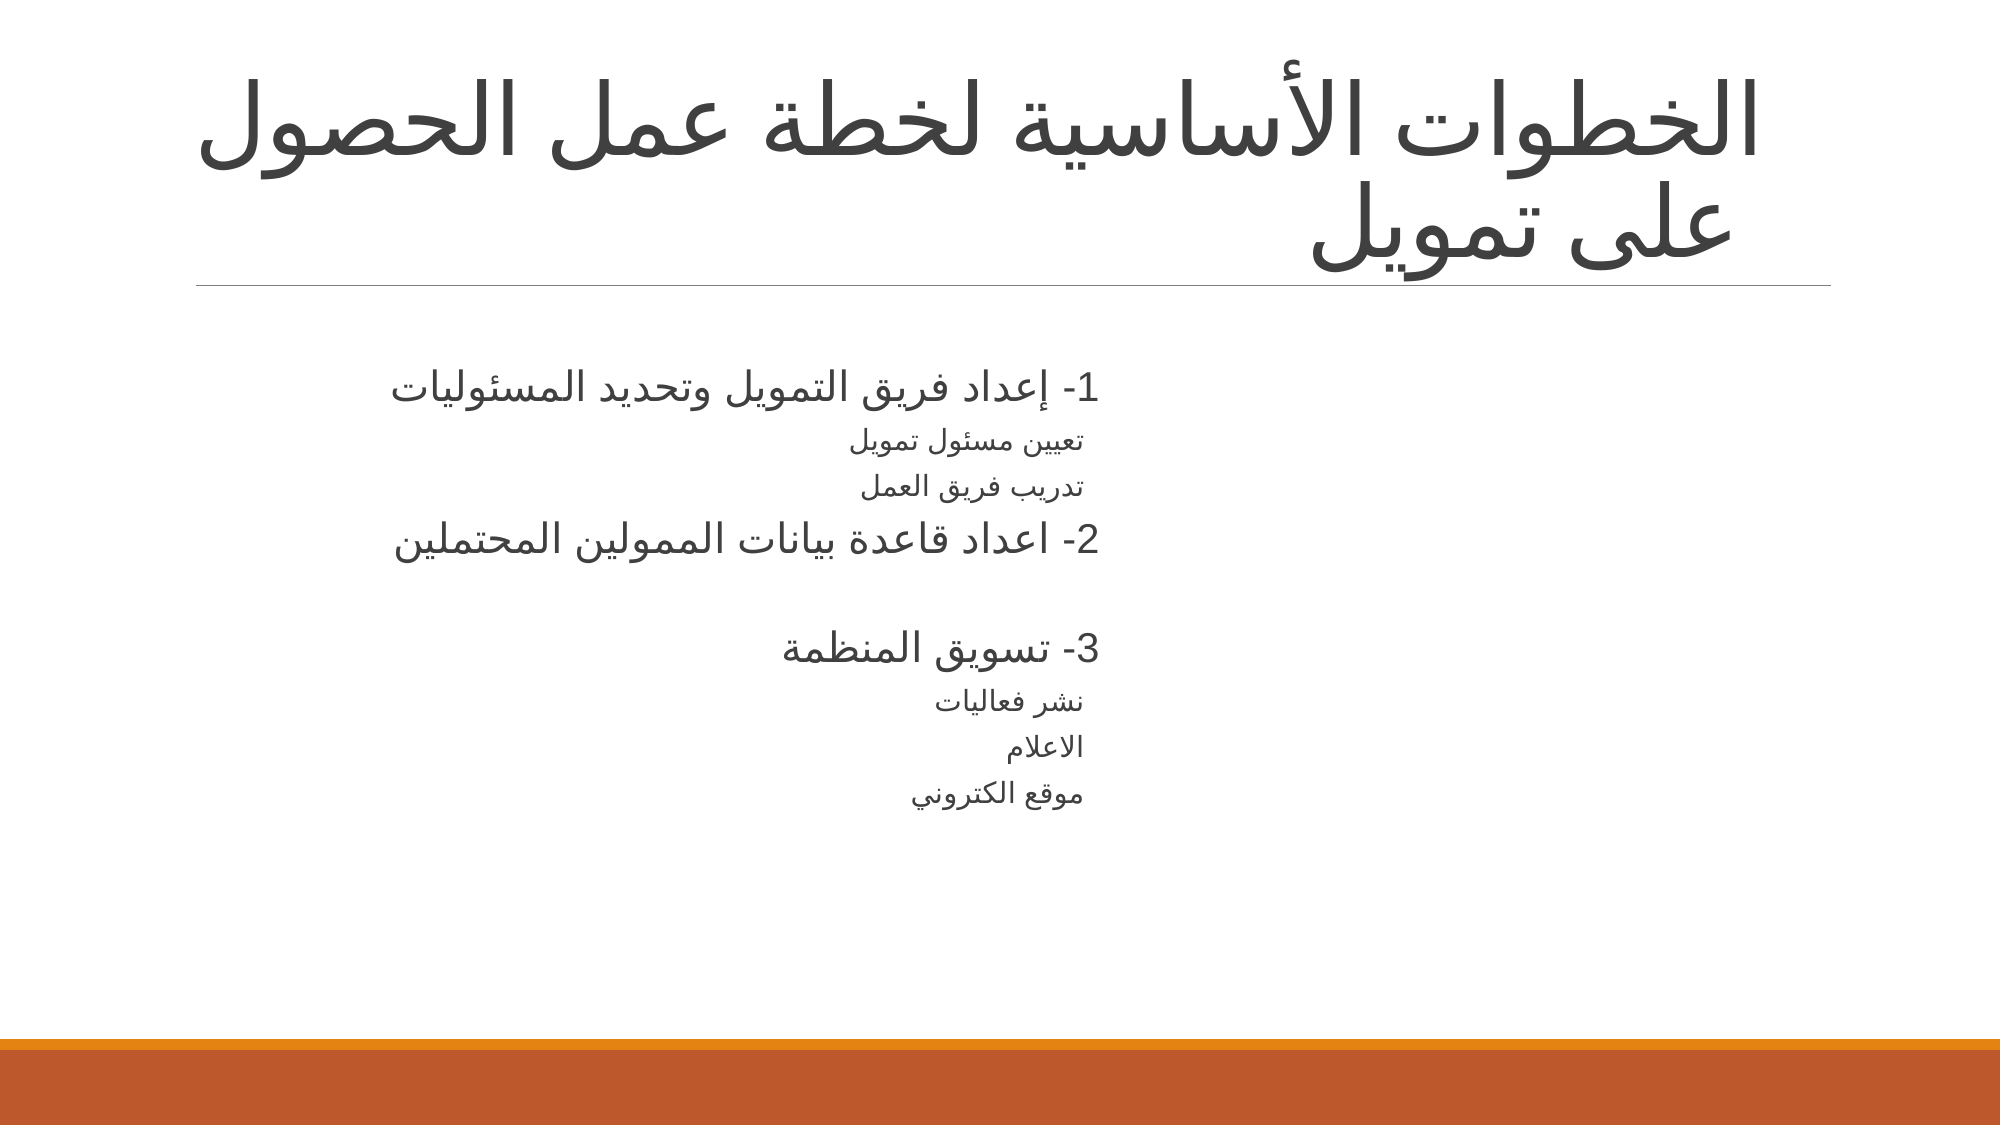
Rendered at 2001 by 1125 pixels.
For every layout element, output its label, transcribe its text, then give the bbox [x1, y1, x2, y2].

title الخطوات الأساسية لخطة عمل الحصول على تمويل [180, 47, 1831, 286]
list 1- إعداد فريق التمويل وتحديد المسئوليات تعيين مسئول تمويل تدريب فريق العمل 2- اعداد قاعدة بيانات الممولين المحتملين 3- تسويق المنظمة نشر فعاليات الاعلام موقع الكتروني [378, 358, 1818, 911]
